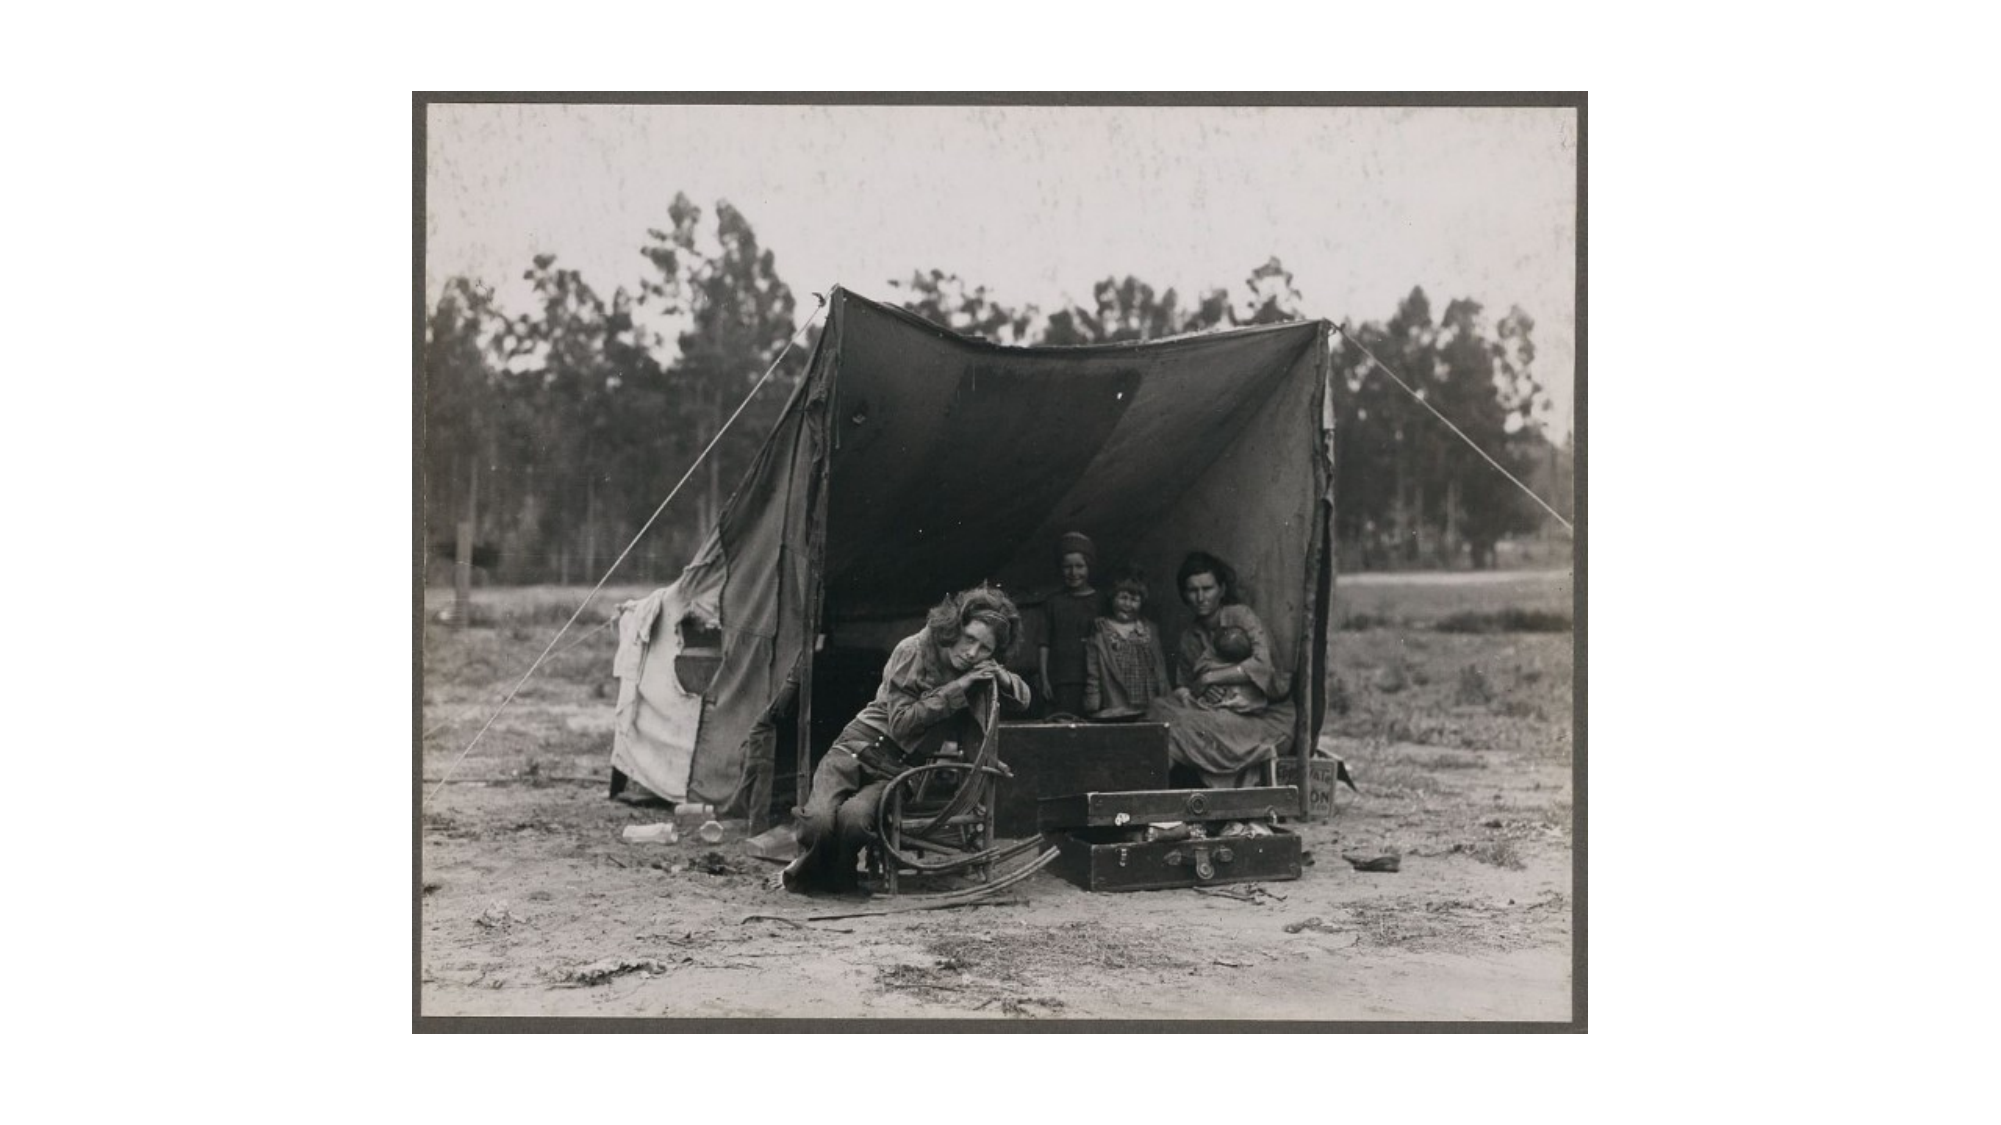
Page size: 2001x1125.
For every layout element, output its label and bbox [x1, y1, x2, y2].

picture [412, 91, 1588, 1034]
